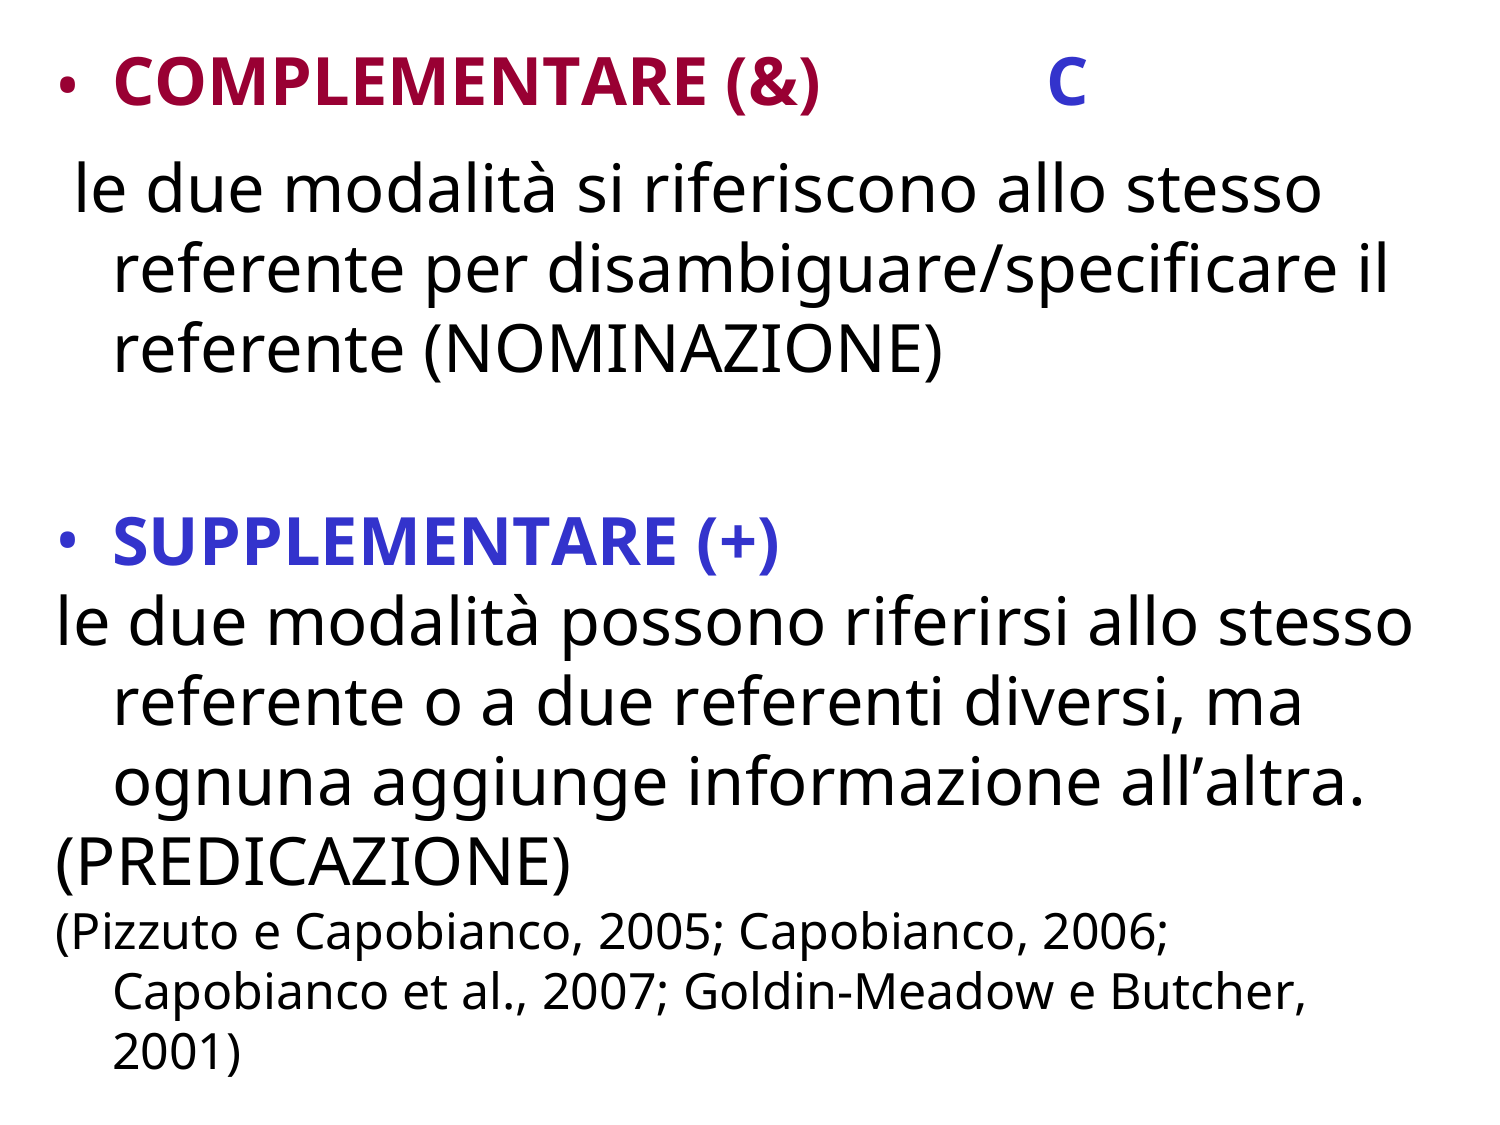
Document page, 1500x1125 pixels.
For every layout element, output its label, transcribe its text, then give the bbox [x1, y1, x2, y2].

list COMPLEMENTARE (&) C le due modalità si riferiscono allo stesso referente per disambiguare/specificare il referente (NOMINAZIONE) SUPPLEMENTARE (+) le due modalità possono riferirsi allo stesso referente o a due referenti diversi, ma ognuna aggiunge informazione all’altra. (PREDICAZIONE) (Pizzuto e Capobianco, 2005; Capobianco, 2006; Capobianco et al., 2007; Goldin-Meadow e Butcher, 2001) [41, 31, 1436, 1095]
